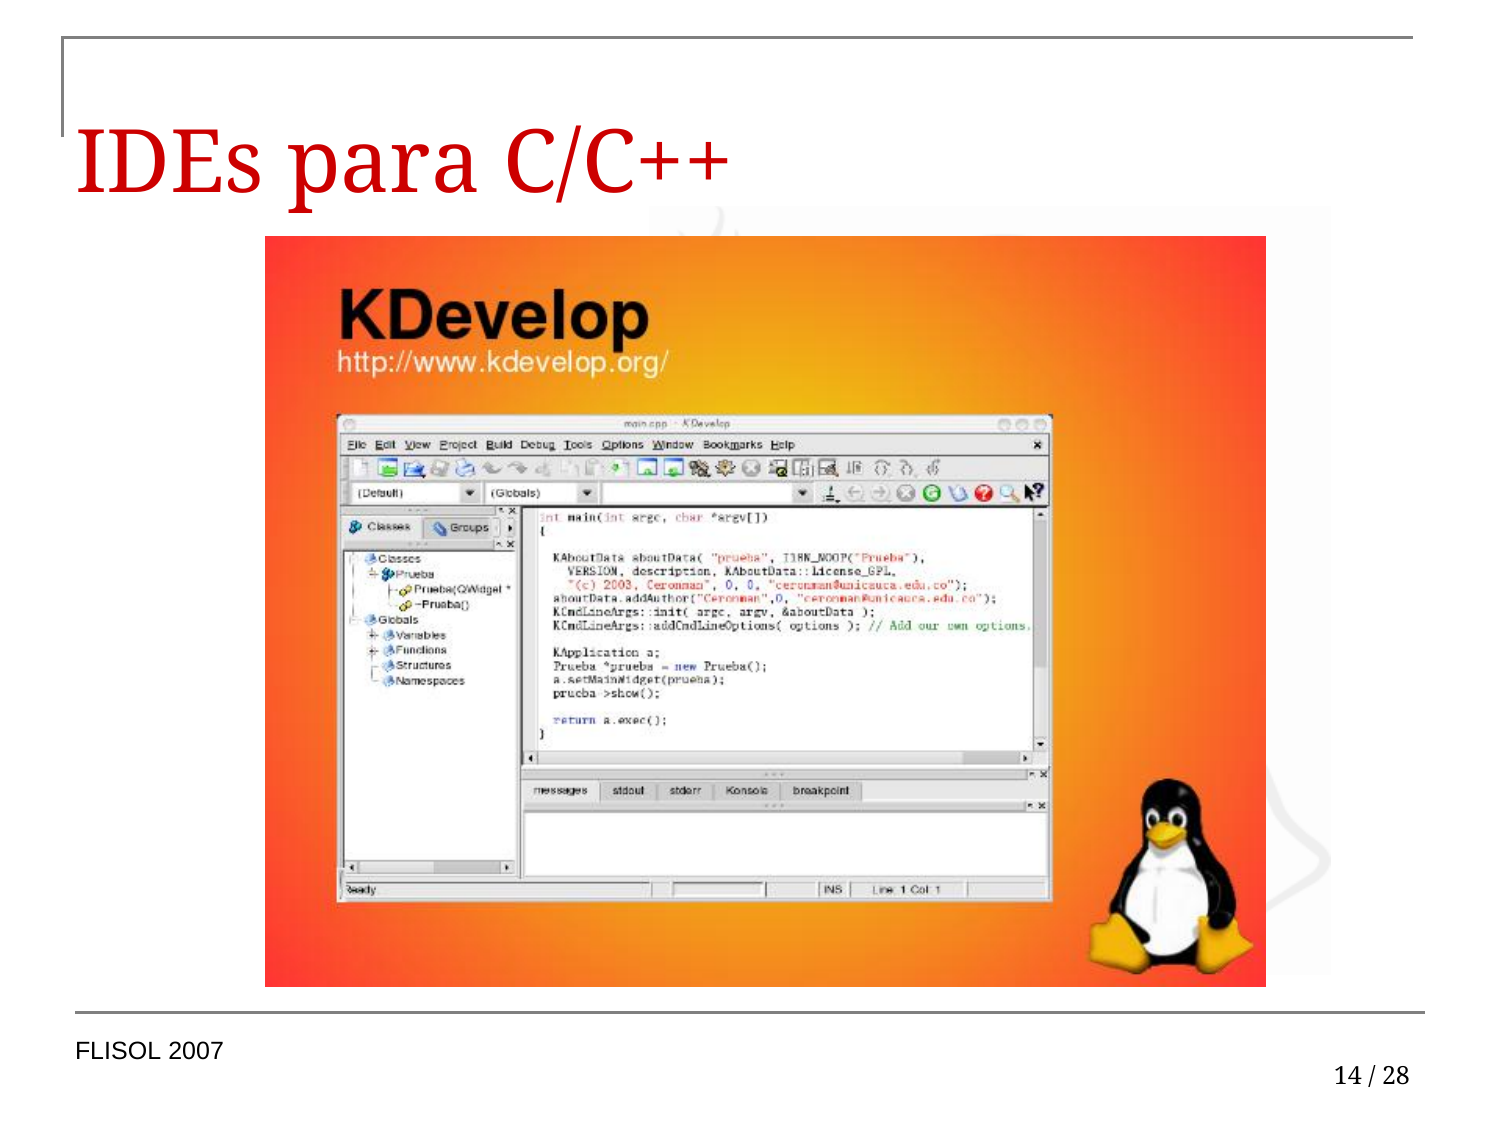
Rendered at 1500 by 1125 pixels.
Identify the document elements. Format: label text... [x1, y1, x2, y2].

title IDEs para C/C++ [75, 52, 1426, 264]
picture [265, 236, 1331, 987]
